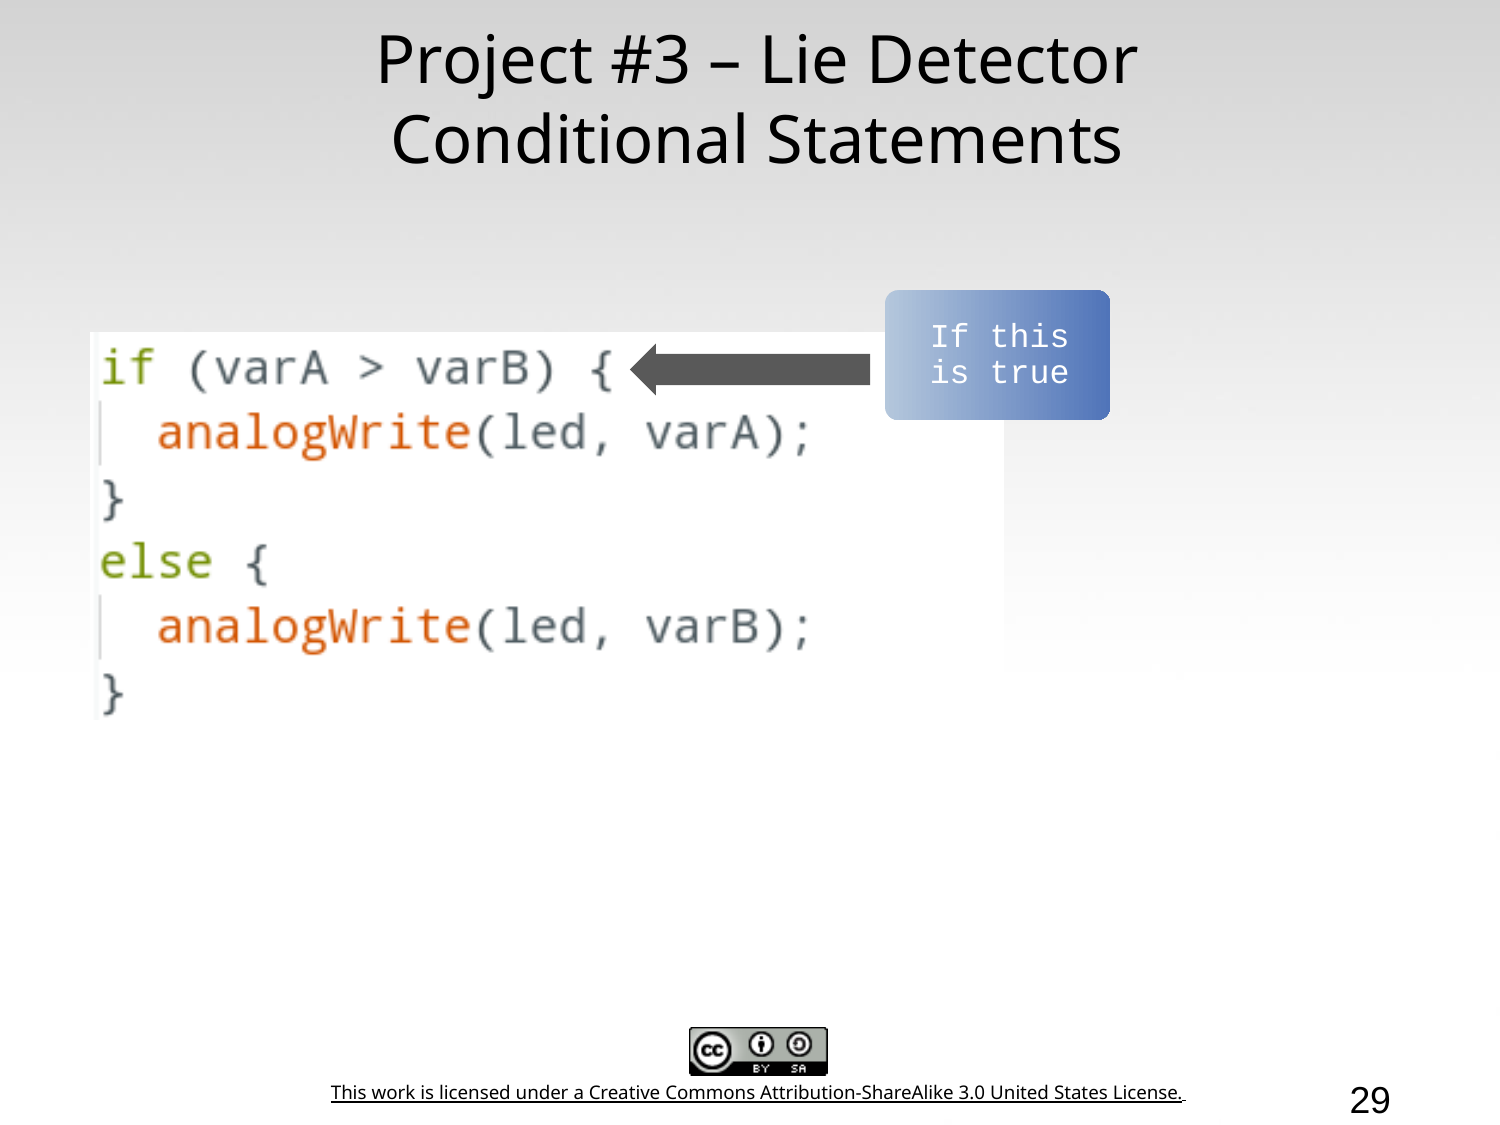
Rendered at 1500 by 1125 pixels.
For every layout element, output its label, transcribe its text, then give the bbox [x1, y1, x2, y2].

text_box [629, 343, 871, 396]
text_box If this is true [885, 290, 1111, 421]
title Project #3 – Lie Detector Conditional Statements [75, 2, 1441, 191]
picture [0, 0, 1500, 1125]
